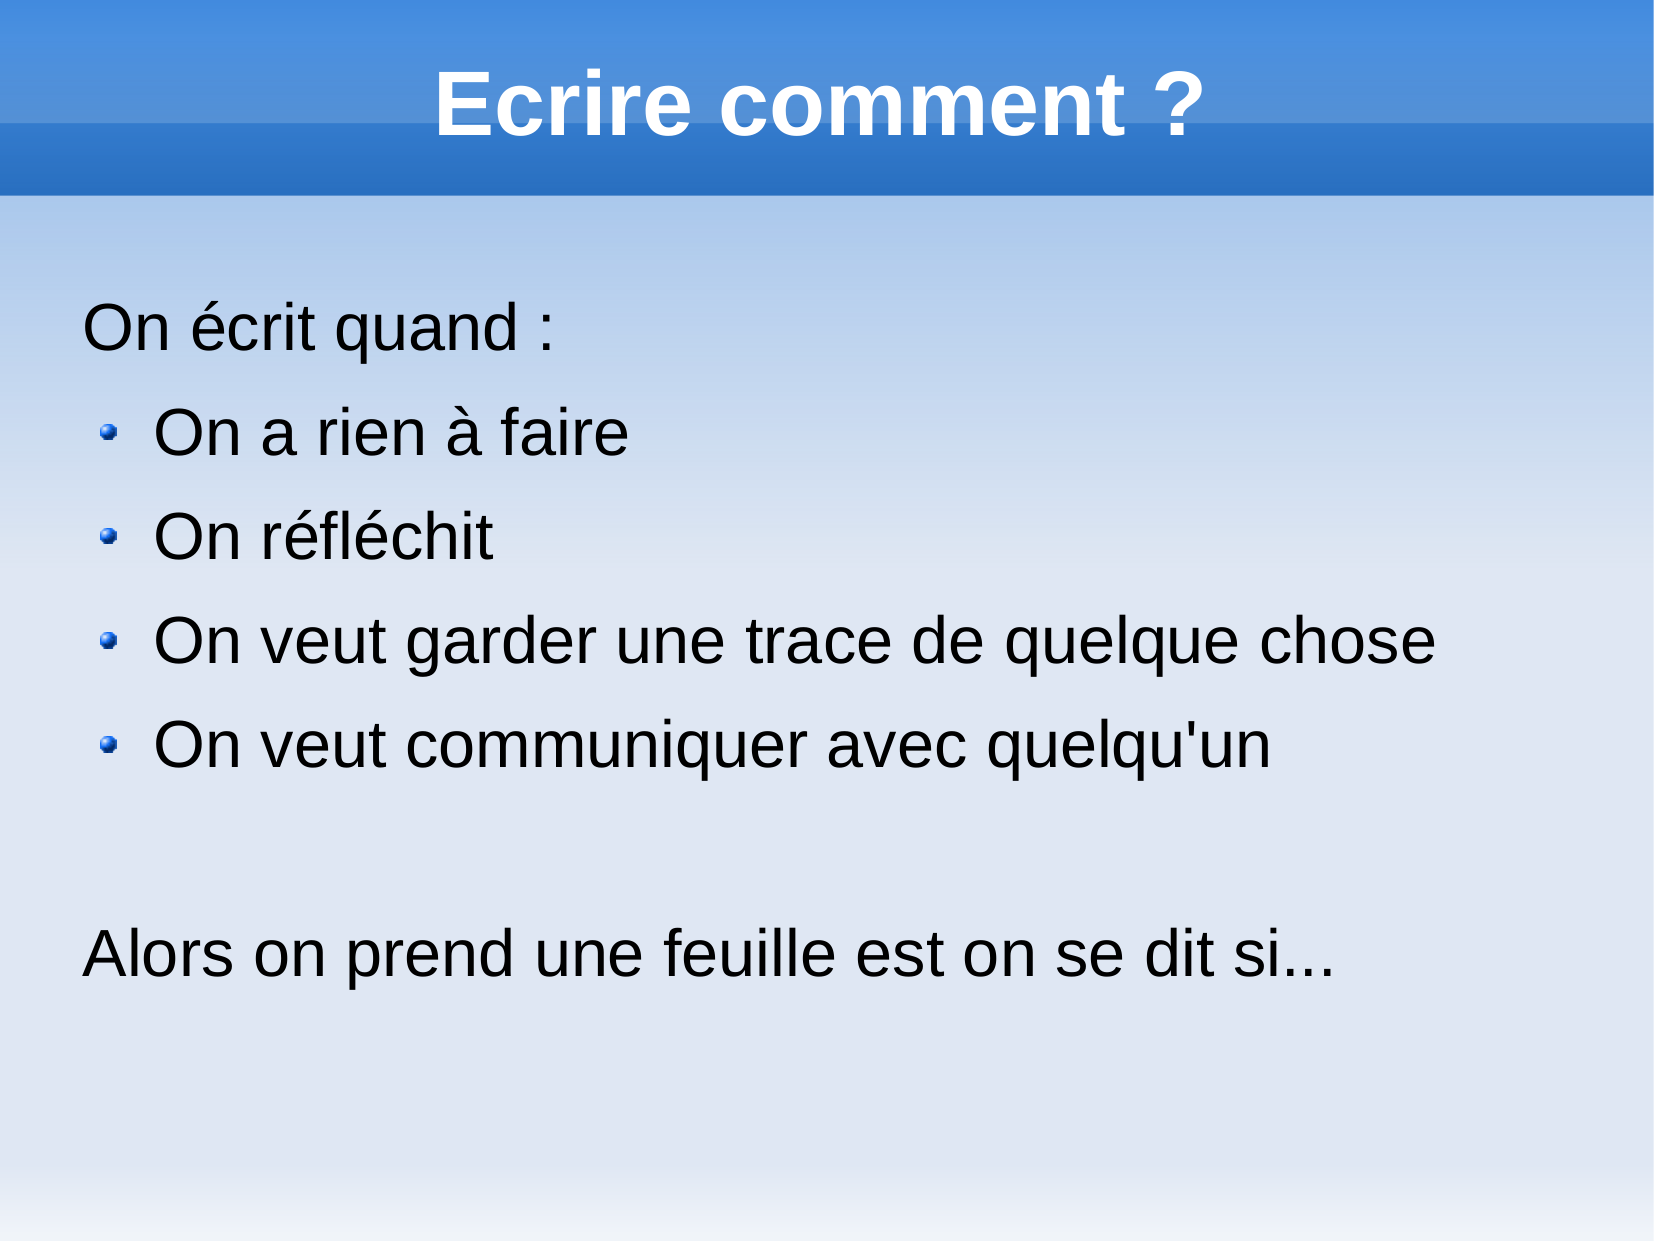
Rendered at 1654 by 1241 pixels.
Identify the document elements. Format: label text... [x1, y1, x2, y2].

list On écrit quand : On a rien à faire On réfléchit On veut garder une trace de quelque chose On veut communiquer avec quelqu'un Alors on prend une feuille est on se dit si... [82, 290, 1571, 1109]
title Ecrire comment ? [76, 0, 1565, 208]
picture [0, 0, 1654, 1241]
